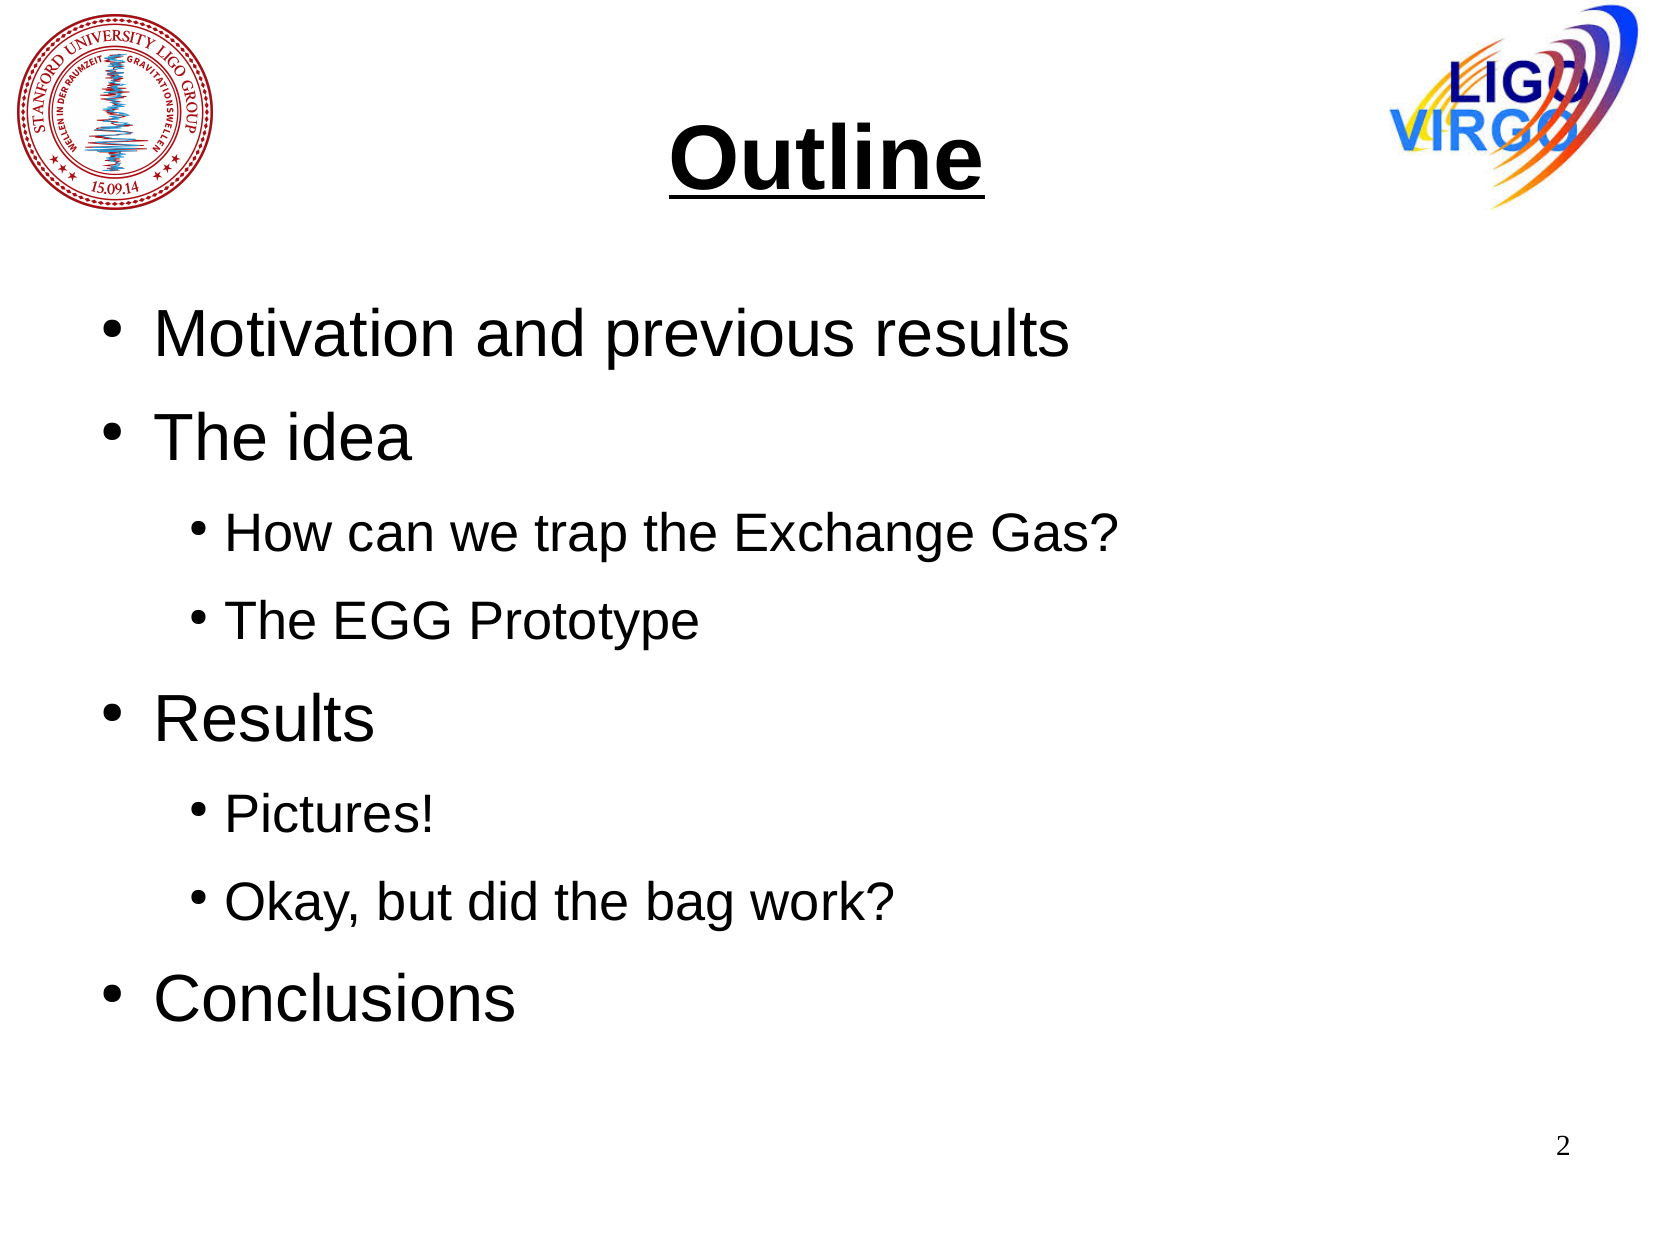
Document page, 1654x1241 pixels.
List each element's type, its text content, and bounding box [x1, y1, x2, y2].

text_box Outline [82, 49, 1571, 257]
picture [1372, 0, 1654, 210]
text_box Motivation and previous results The idea How can we trap the Exchange Gas? The EGG Prototype Results Pictures! Okay, but did the bag work? Conclusions [82, 290, 1571, 1010]
picture [17, 14, 213, 210]
